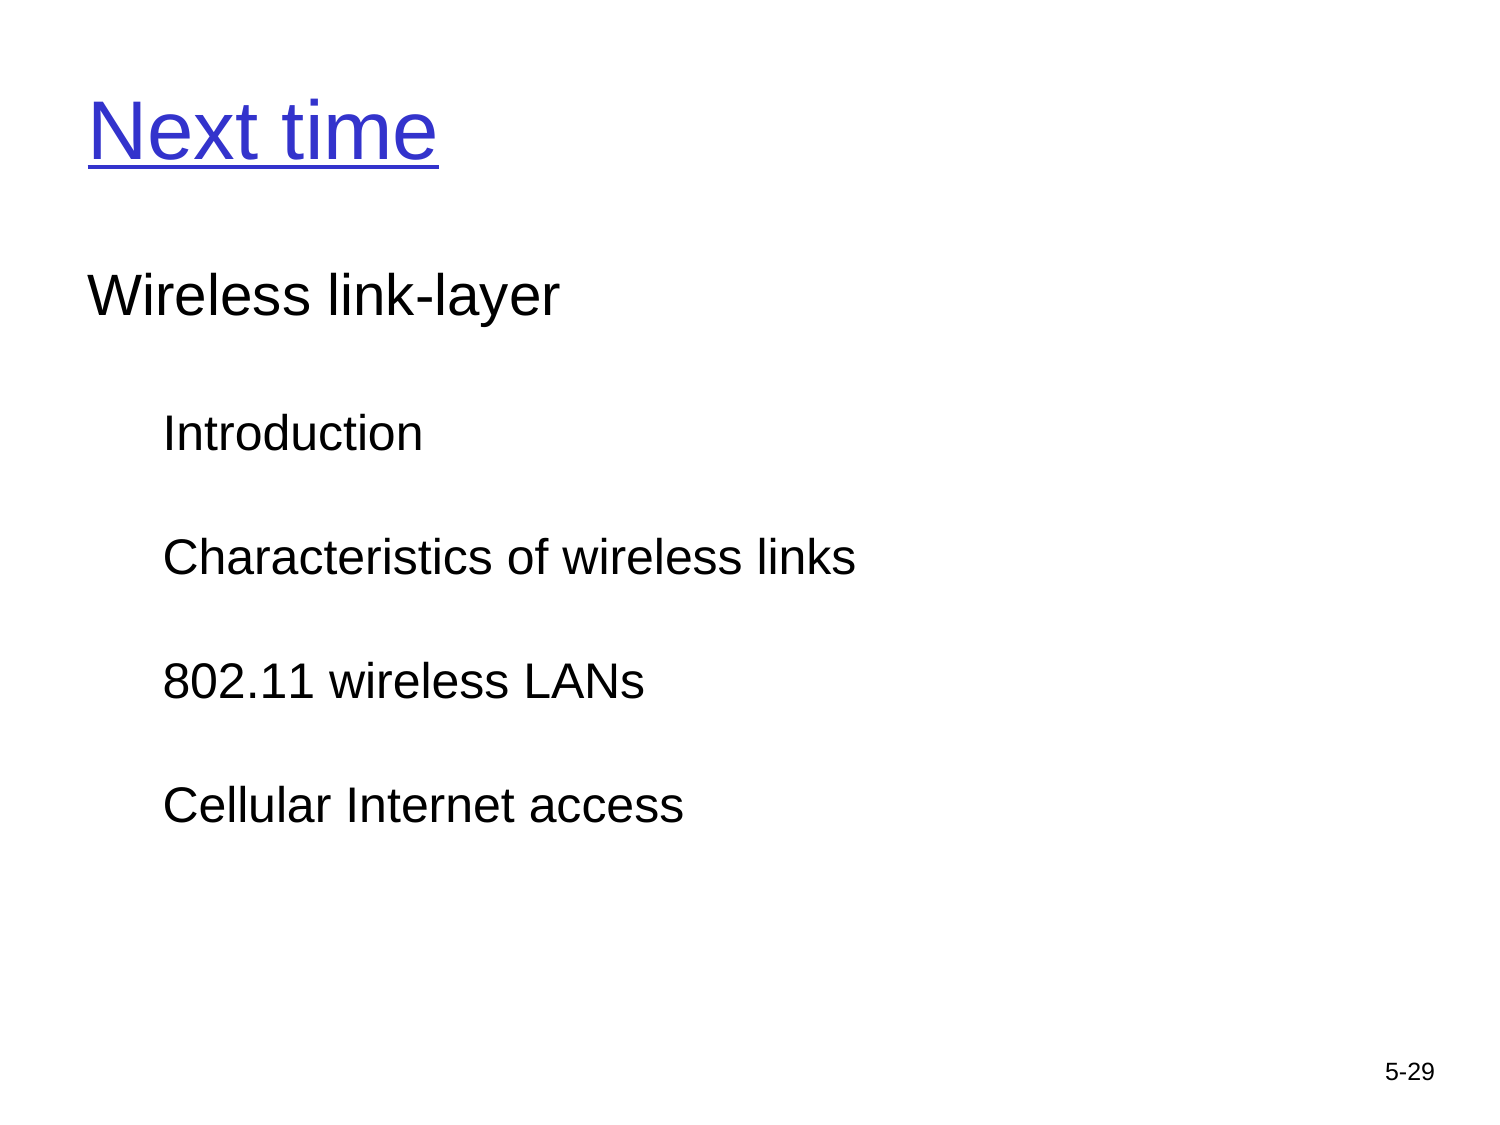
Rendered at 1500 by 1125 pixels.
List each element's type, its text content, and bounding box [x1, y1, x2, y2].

title Next time [87, 23, 1363, 239]
list Wireless link-layer Introduction Characteristics of wireless links 802.11 wireless LANs Cellular Internet access [87, 262, 1363, 1026]
